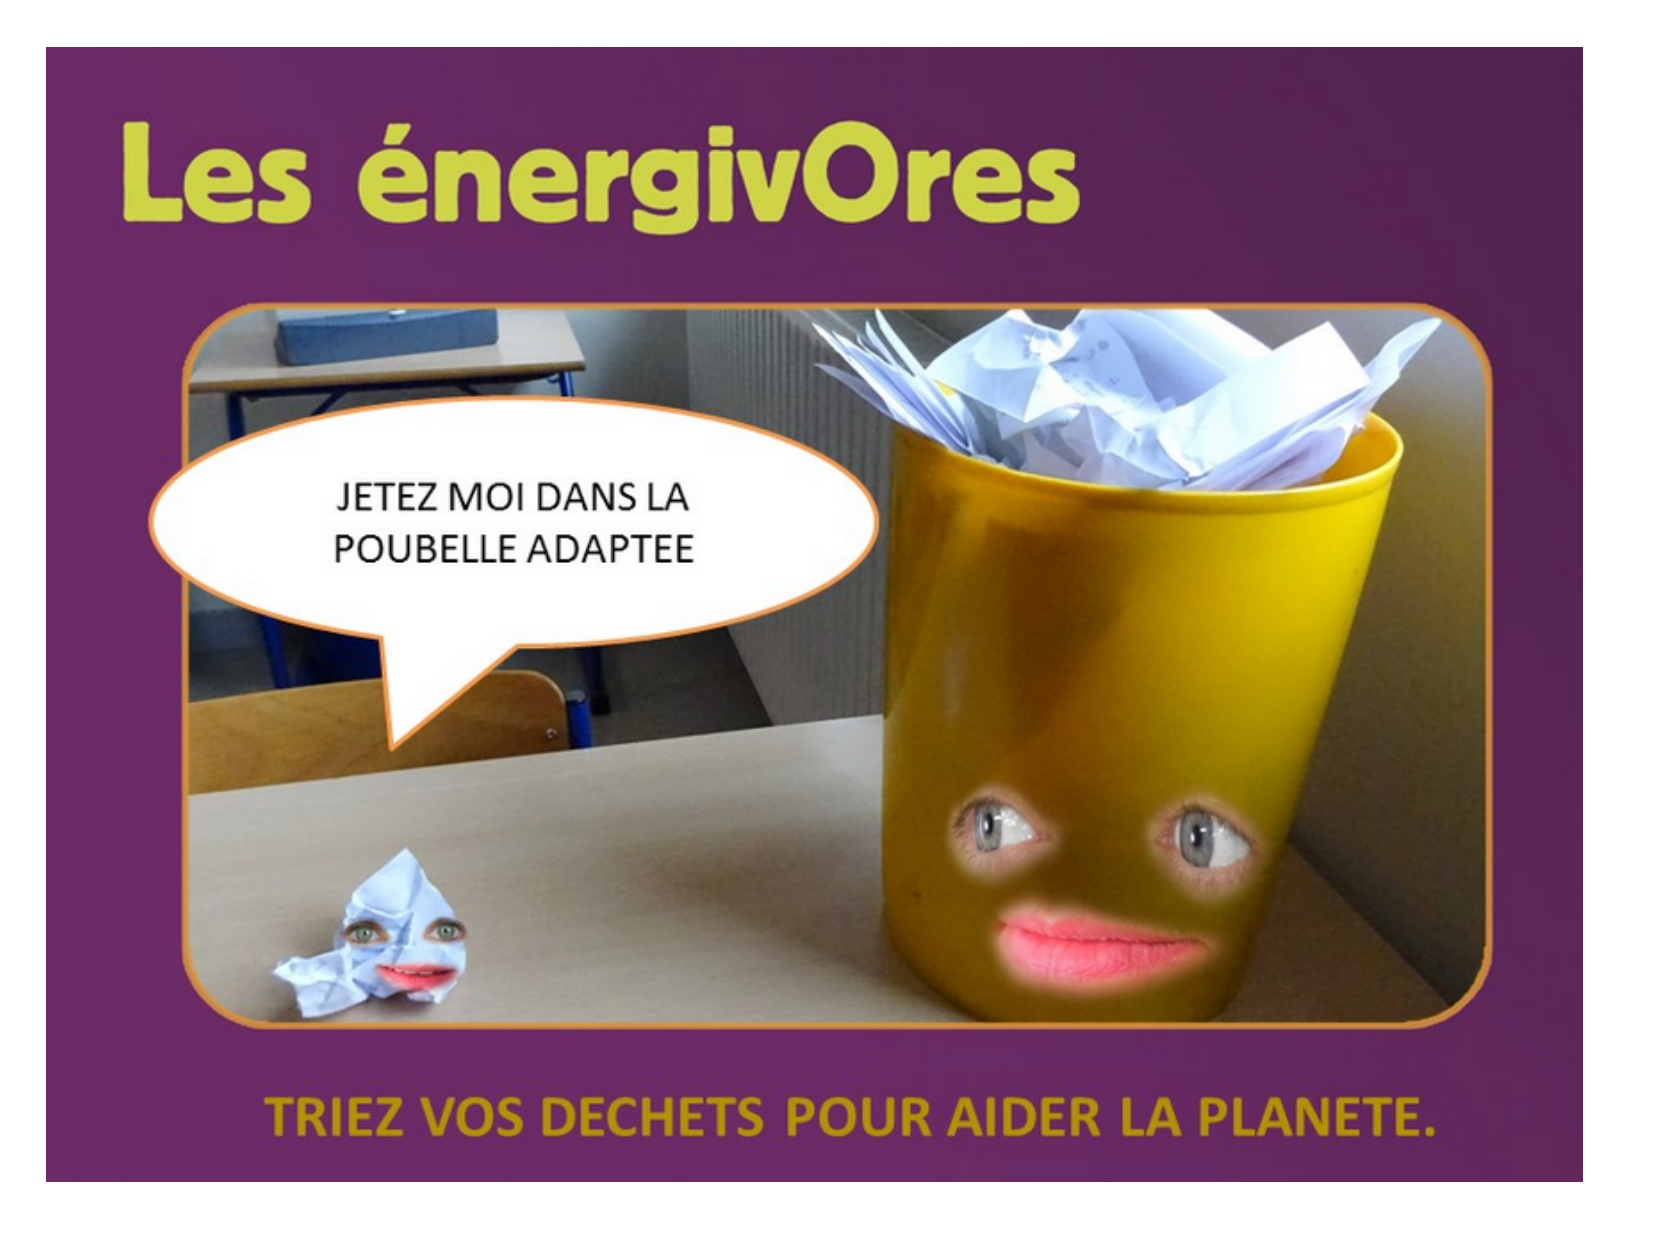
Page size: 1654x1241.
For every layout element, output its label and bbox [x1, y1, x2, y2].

picture [46, 47, 1583, 1182]
